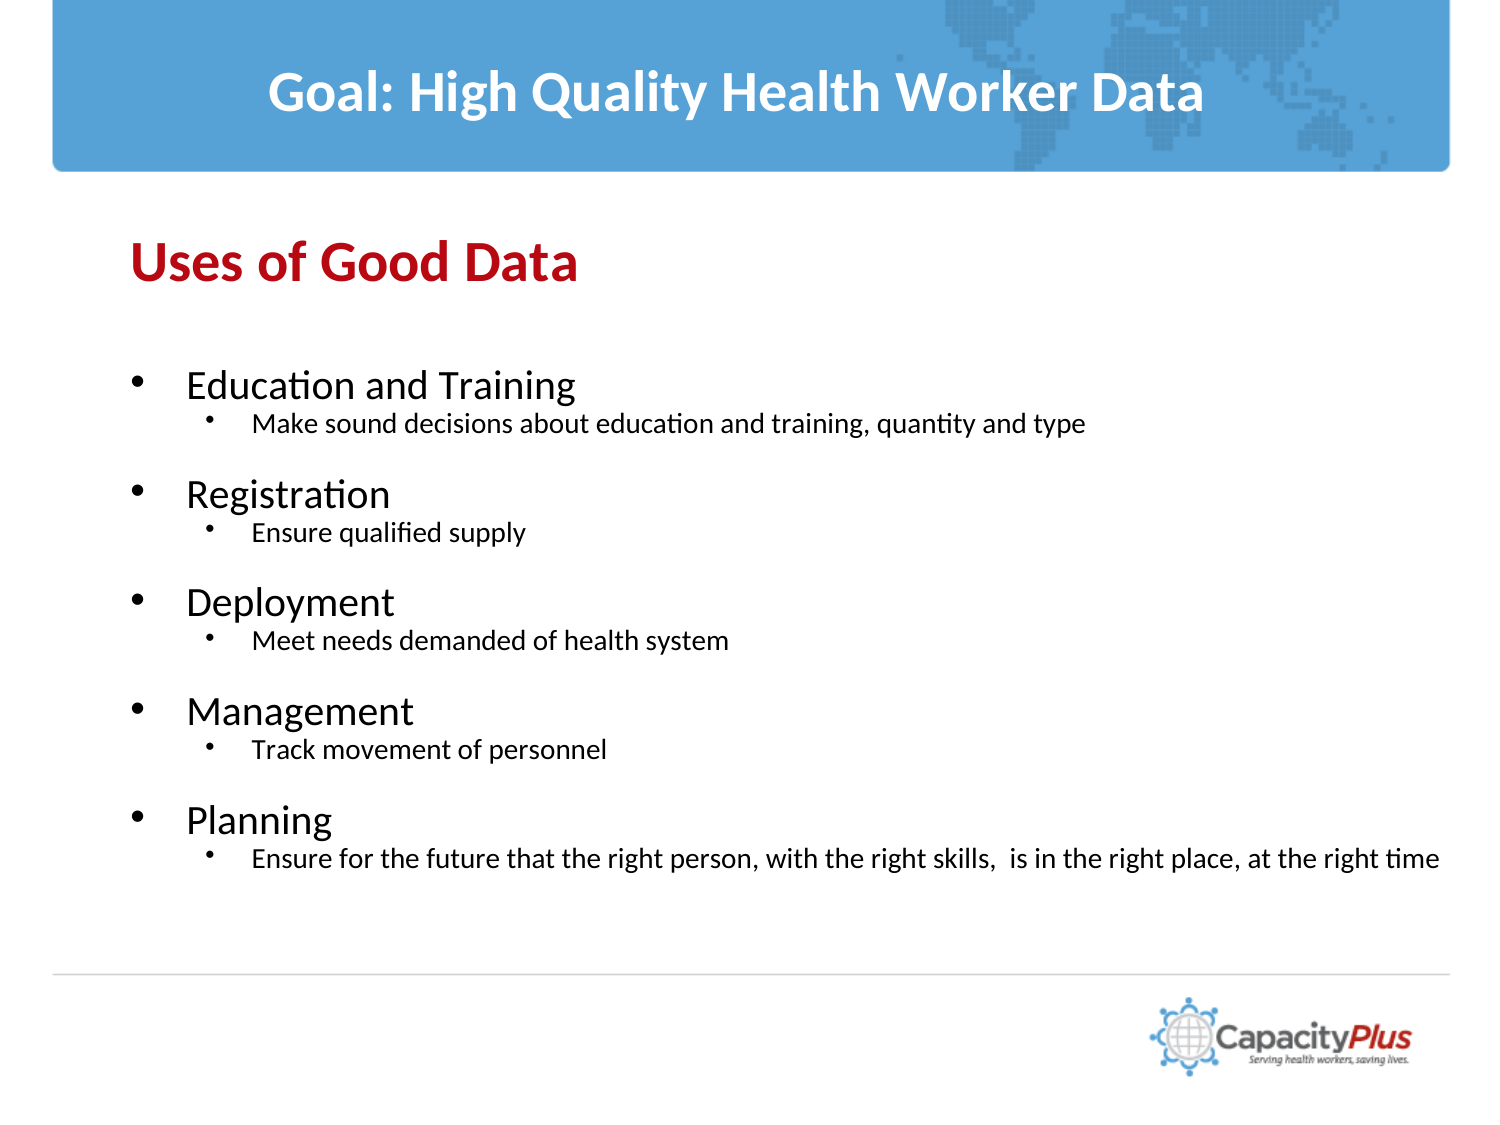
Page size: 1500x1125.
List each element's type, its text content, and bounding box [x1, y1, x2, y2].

text_box Goal: High Quality Health Worker Data [49, 0, 1426, 177]
picture [0, 0, 1500, 1125]
text_box Uses of Good Data Education and Training Make sound decisions about education and training, quantity and type Registration Ensure qualified supply Deployment Meet needs demanded of health system Management Track movement of personnel Planning Ensure for the future that the right person, with the right skills, is in the right place, at the right time [115, 234, 1466, 978]
